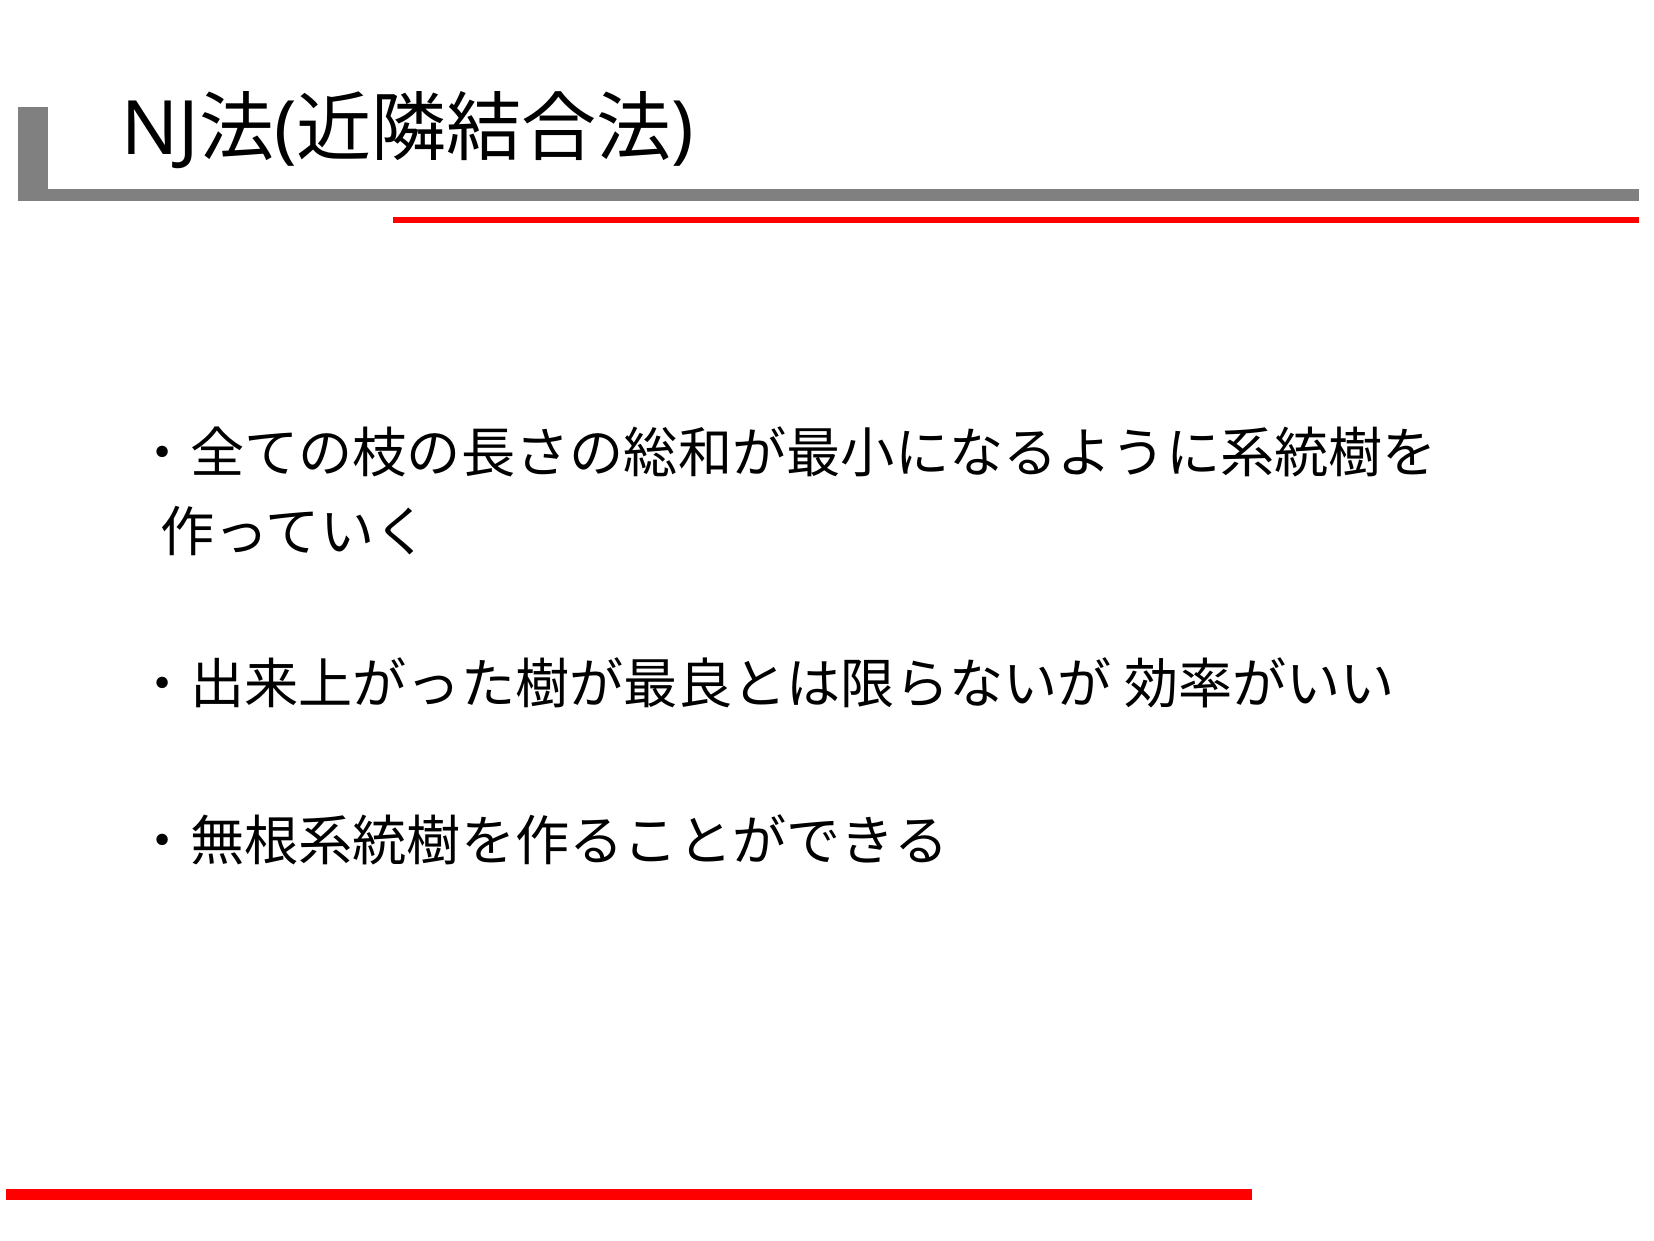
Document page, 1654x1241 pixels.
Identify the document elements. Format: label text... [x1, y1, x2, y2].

title NJ法(近隣結合法) [121, 18, 1534, 226]
text_box ・全ての枝の長さの総和が最小になるように系統樹を 作っていく ・出来上がった樹が最良とは限らないが 効率がいい ・無根系統樹を作ることができる [121, 402, 1595, 743]
